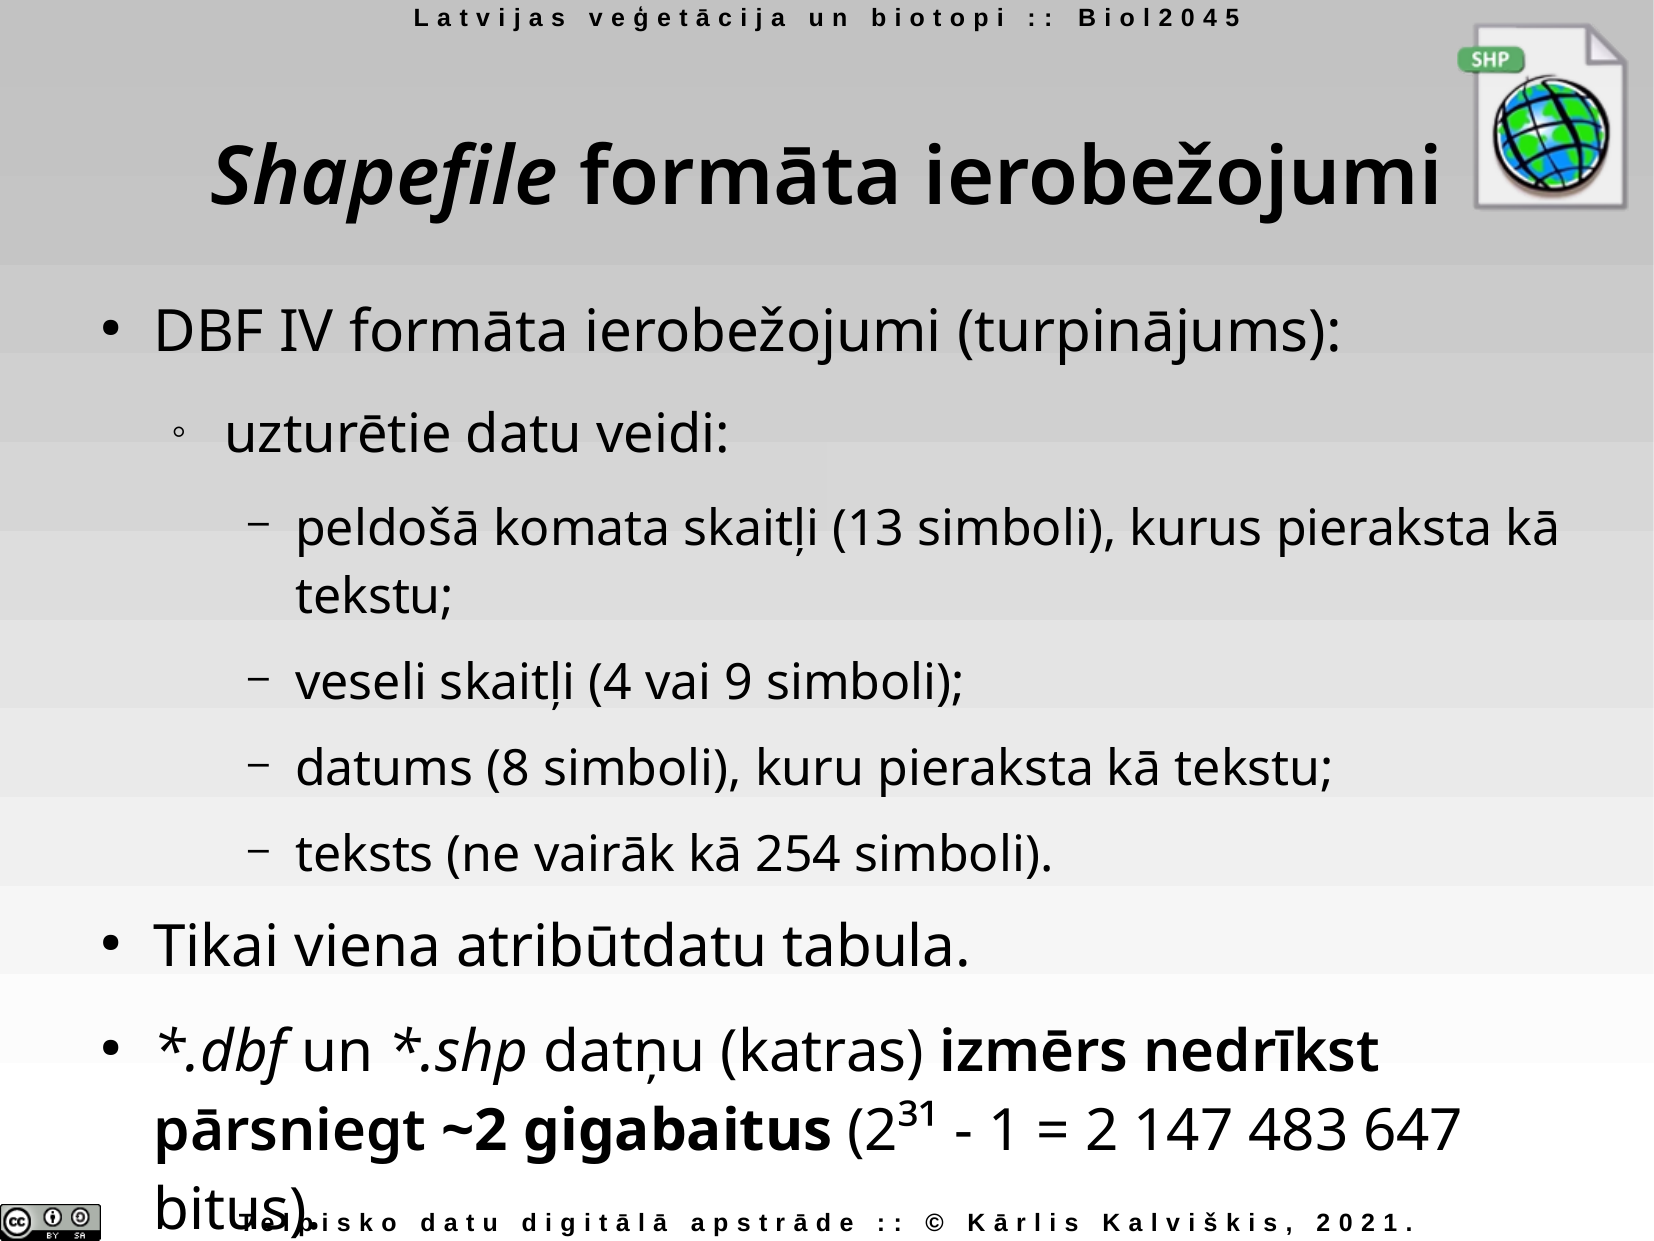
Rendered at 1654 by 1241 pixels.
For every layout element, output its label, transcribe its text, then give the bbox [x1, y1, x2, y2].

picture [0, 0, 1654, 1241]
list DBF IV formāta ierobežojumi (turpinājums): uzturētie datu veidi: peldošā komata skaitļi (13 simboli), kurus pieraksta kā tekstu; veseli skaitļi (4 vai 9 simboli); datums (8 simboli), kuru pieraksta kā tekstu; teksts (ne vairāk kā 254 simboli). Tikai viena atribūtdatu tabula. *.dbf un *.shp datņu (katras) izmērs nedrīkst pārsniegt ~2 gigabaitus (2³¹ - 1 = 2 147 483 647 bitus). [82, 289, 1571, 1214]
title Shapefile formāta ierobežojumi [29, 56, 1625, 289]
